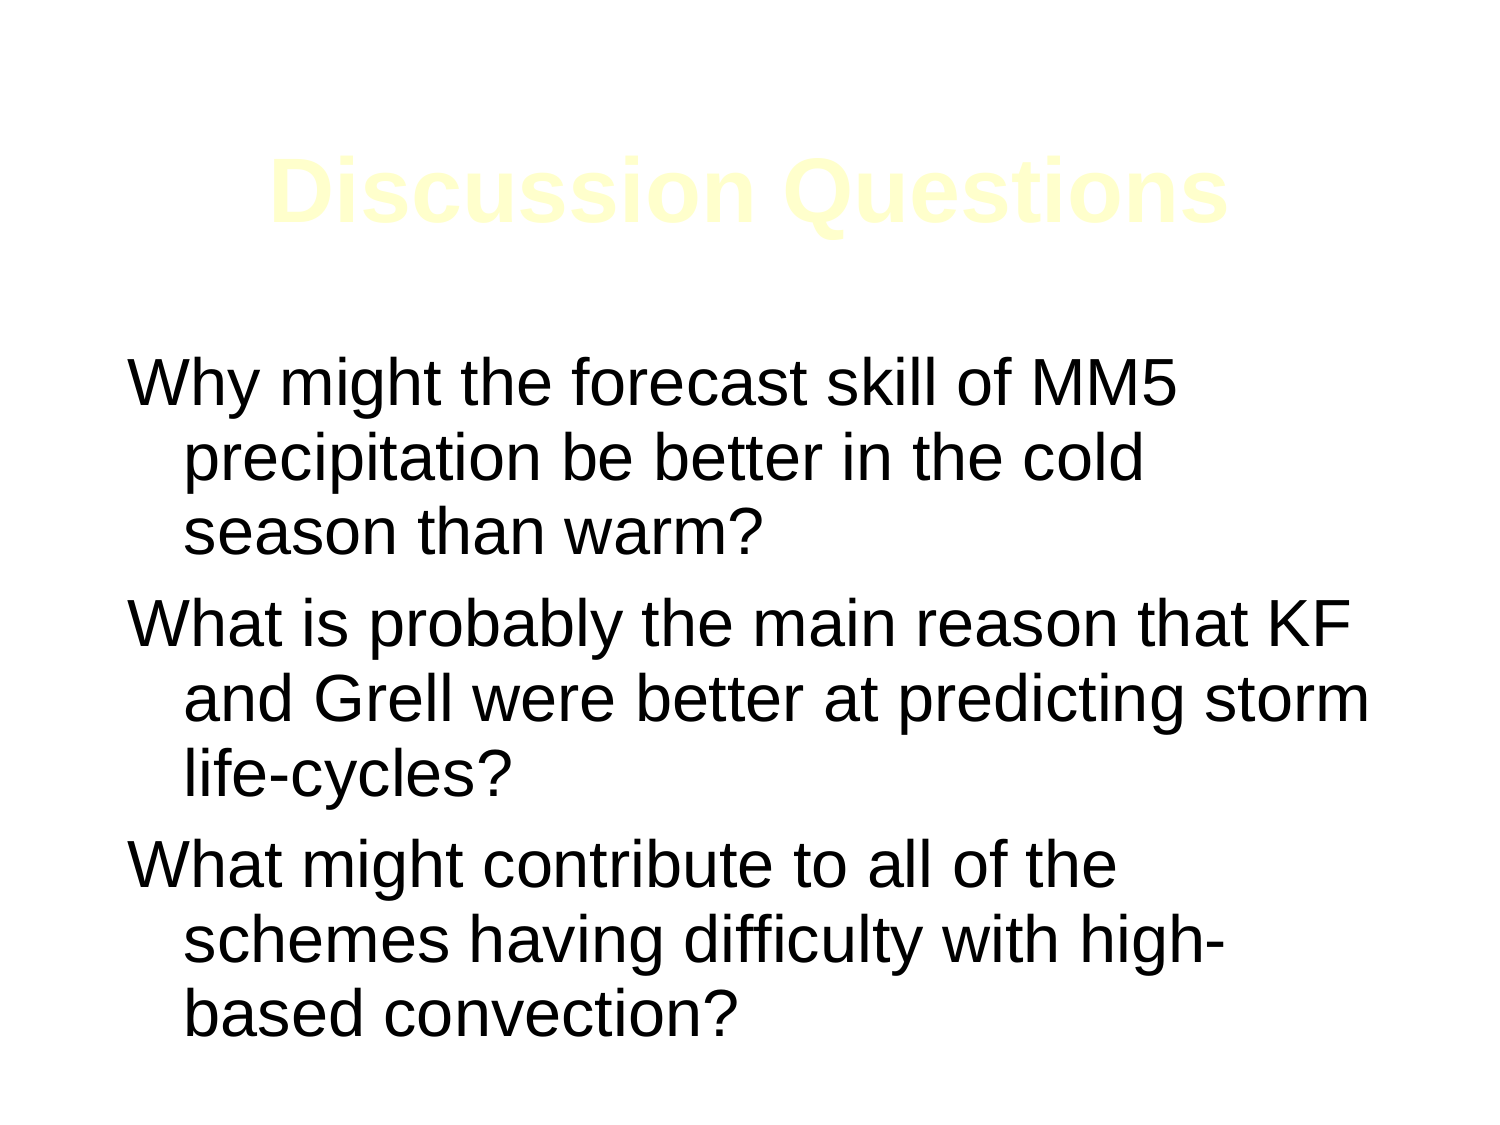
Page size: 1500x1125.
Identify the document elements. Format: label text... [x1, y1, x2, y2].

title Discussion Questions [112, 62, 1388, 250]
list Why might the forecast skill of MM5 precipitation be better in the cold season than warm? What is probably the main reason that KF and Grell were better at predicting storm life-cycles? What might contribute to all of the schemes having difficulty with high-based convection? [112, 337, 1388, 1106]
